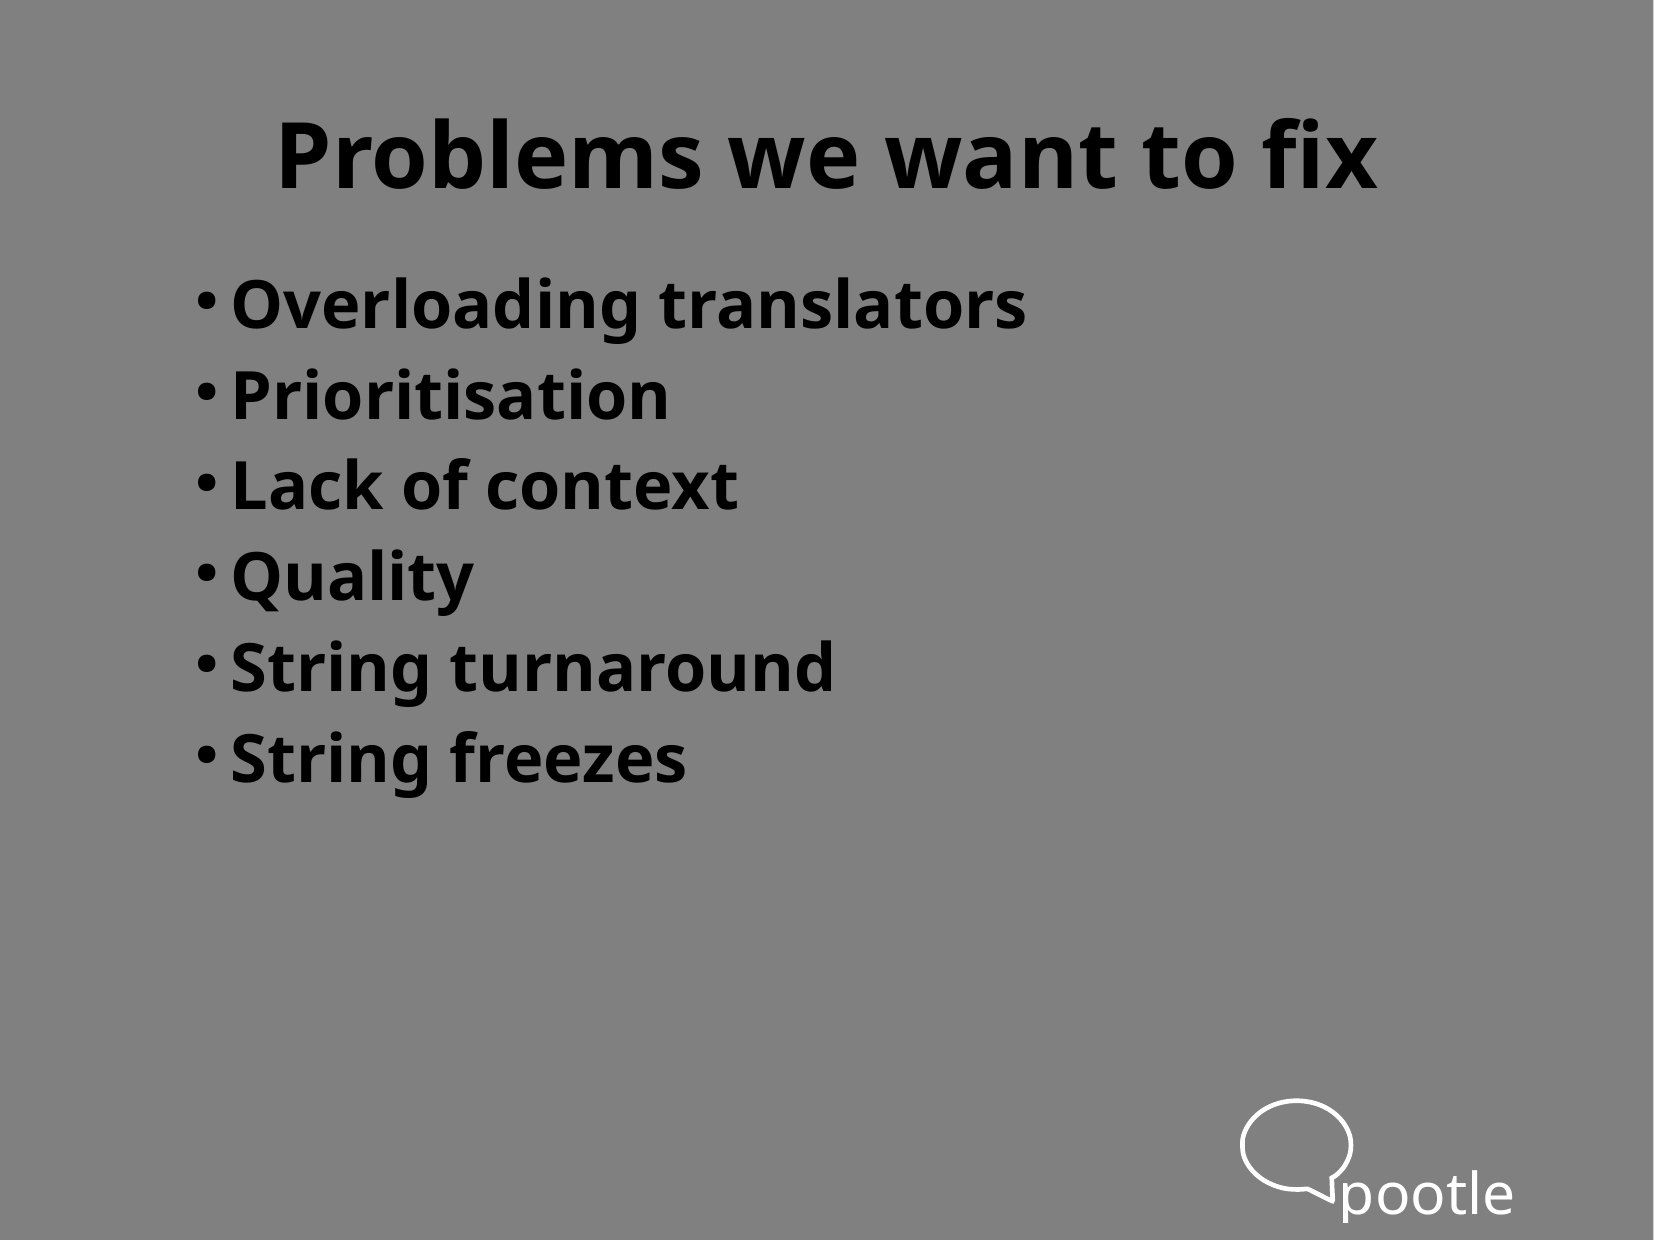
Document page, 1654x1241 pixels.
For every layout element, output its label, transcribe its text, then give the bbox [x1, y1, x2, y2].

subtitle Overloading translators Prioritisation Lack of context Quality String turnaround String freezes [194, 260, 1459, 980]
title Problems we want to fix [82, 49, 1571, 257]
